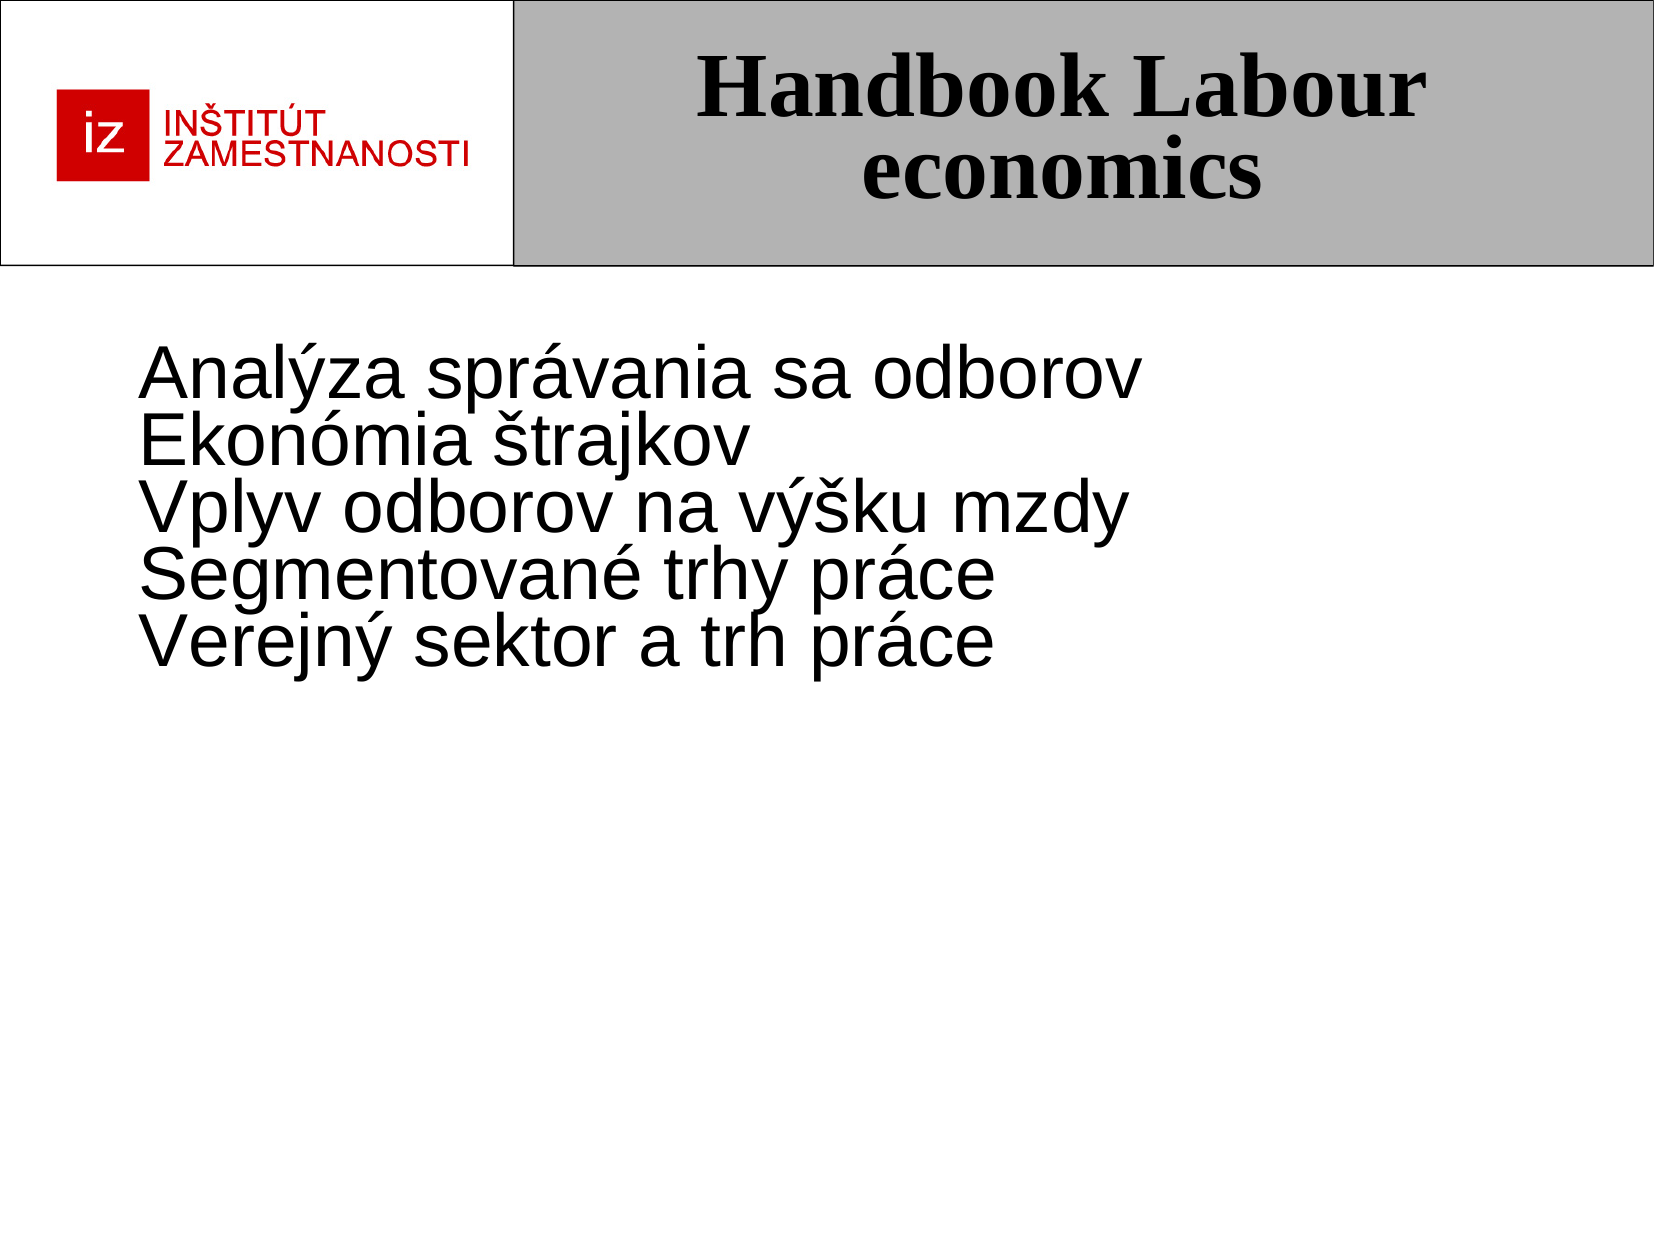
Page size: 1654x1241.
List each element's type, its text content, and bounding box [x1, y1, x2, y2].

list Analýza správania sa odborov Ekonómia štrajkov Vplyv odborov na výšku mzdy Segmentované trhy práce Verejný sektor a trh práce [121, 344, 1533, 1112]
title Handbook Labour economics [561, 37, 1565, 229]
picture [5, 8, 512, 257]
